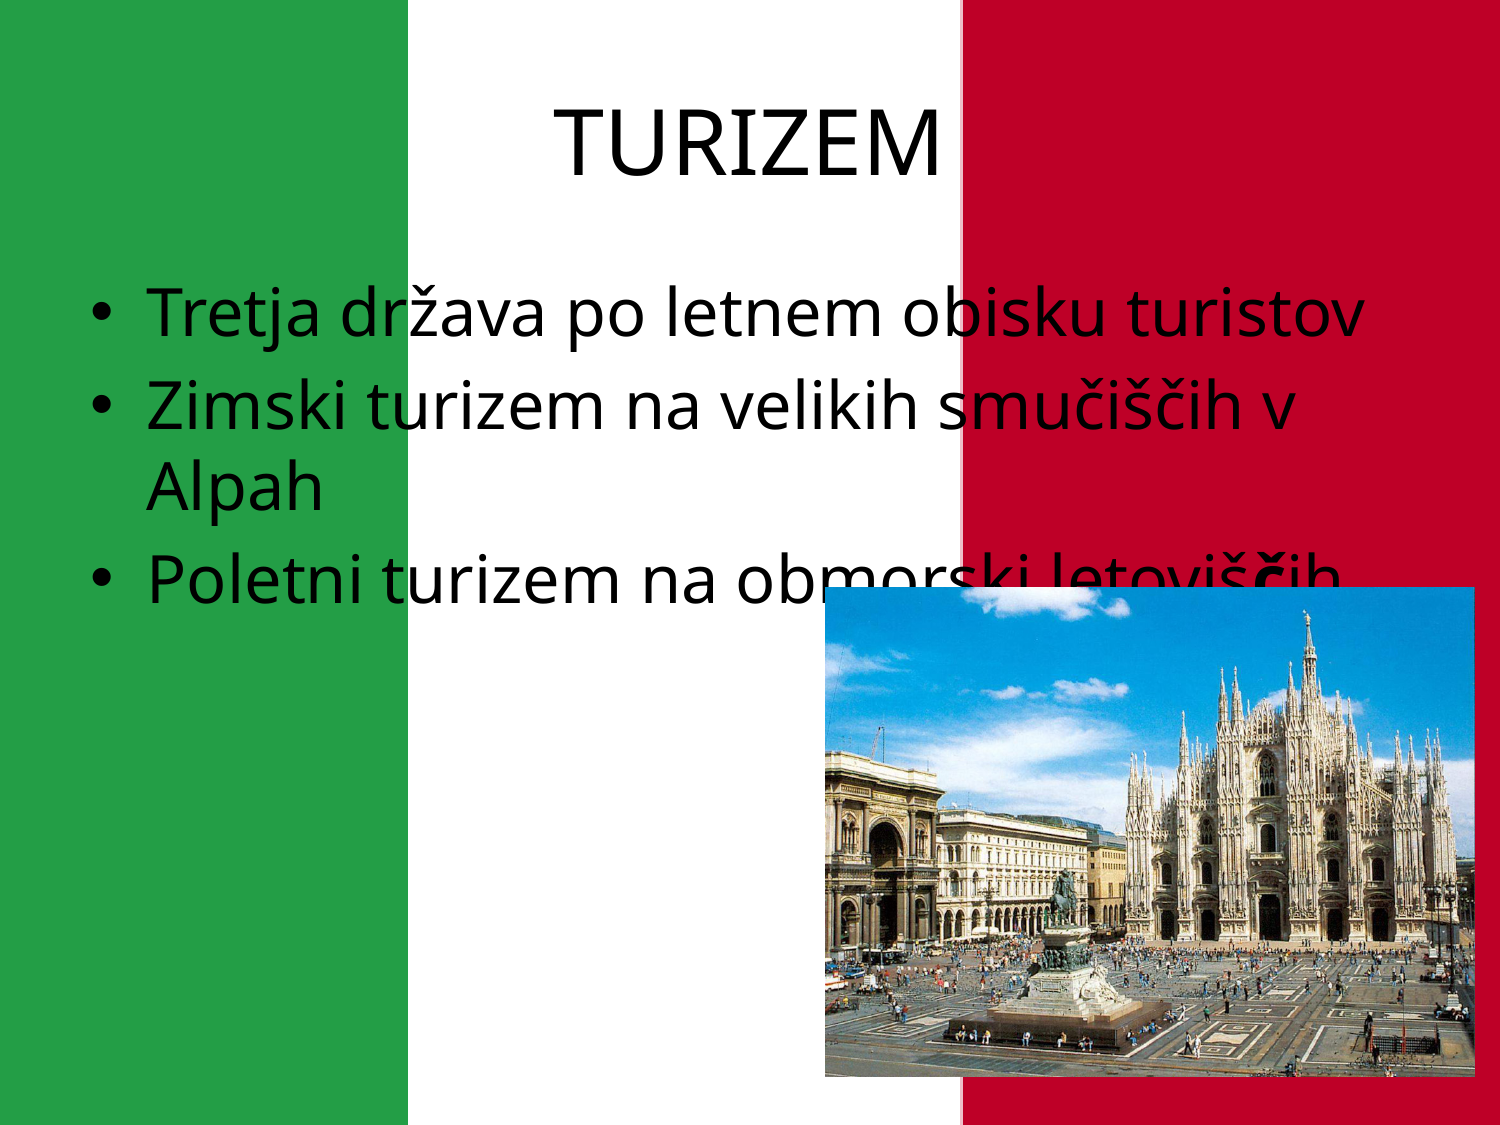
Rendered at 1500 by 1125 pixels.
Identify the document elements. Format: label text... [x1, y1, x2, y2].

picture [0, 0, 1500, 1125]
list Tretja država po letnem obisku turistov Zimski turizem na velikih smučiščih v Alpah Poletni turizem na obmorski letoviščih [75, 262, 1425, 1005]
title TURIZEM [75, 45, 1425, 233]
